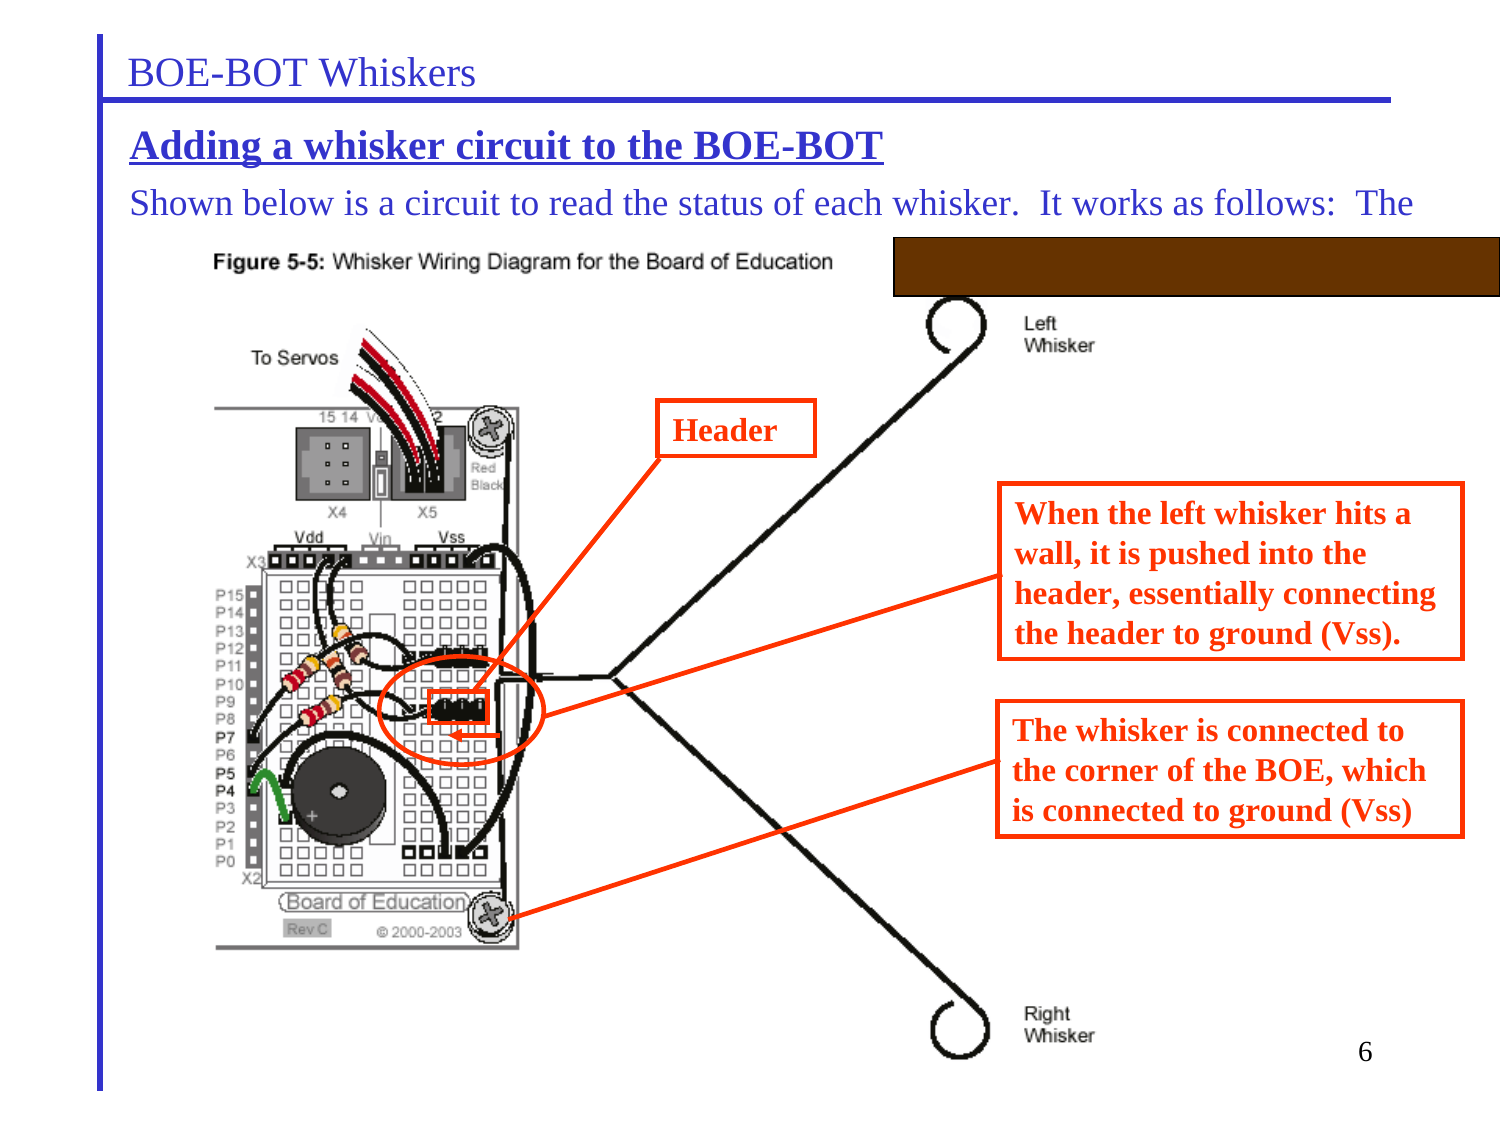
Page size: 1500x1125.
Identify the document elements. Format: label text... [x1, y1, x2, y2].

text_box [893, 237, 1500, 296]
picture [177, 235, 1131, 1077]
text_box <number> [1074, 1025, 1388, 1101]
text_box BOE-BOT Whiskers [112, 37, 1450, 88]
text_box The whisker is connected to the corner of the BOE, which is connected to ground (Vss) [997, 700, 1463, 837]
picture [431, 694, 485, 721]
text_box Header [657, 400, 815, 456]
picture [382, 659, 541, 762]
text_box Adding a whisker circuit to the BOE-BOT Shown below is a circuit to read the status of each whisker. It works as follows: The [114, 110, 1448, 255]
text_box When the left whisker hits a wall, it is pushed into the header, essentially connecting the header to ground (Vss). [999, 483, 1463, 659]
